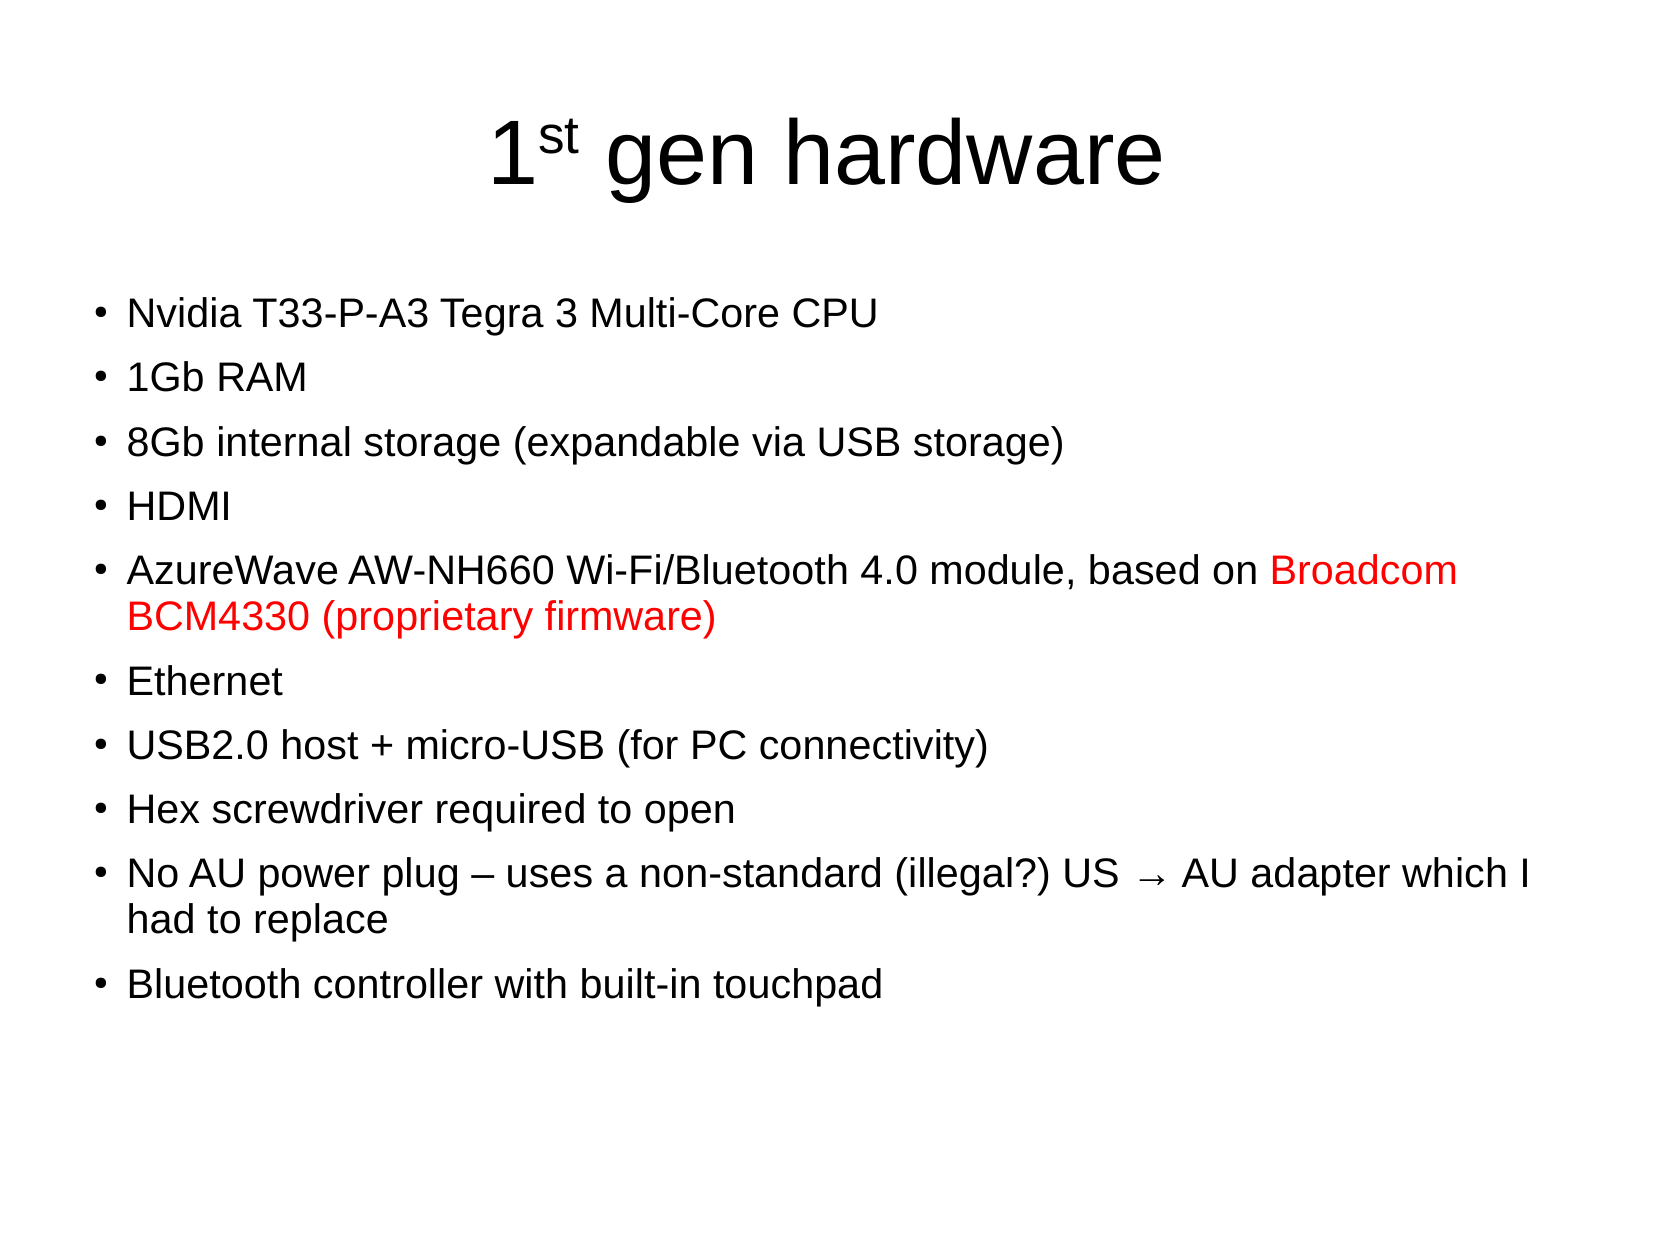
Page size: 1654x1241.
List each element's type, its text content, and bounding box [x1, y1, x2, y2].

list Nvidia T33-P-A3 Tegra 3 Multi-Core CPU 1Gb RAM 8Gb internal storage (expandable via USB storage) HDMI AzureWave AW-NH660 Wi-Fi/Bluetooth 4.0 module, based on Broadcom BCM4330 (proprietary firmware) Ethernet USB2.0 host + micro-USB (for PC connectivity) Hex screwdriver required to open No AU power plug – uses a non-standard (illegal?) US → AU adapter which I had to replace Bluetooth controller with built-in touchpad [82, 290, 1571, 1010]
title 1st gen hardware [82, 49, 1571, 257]
